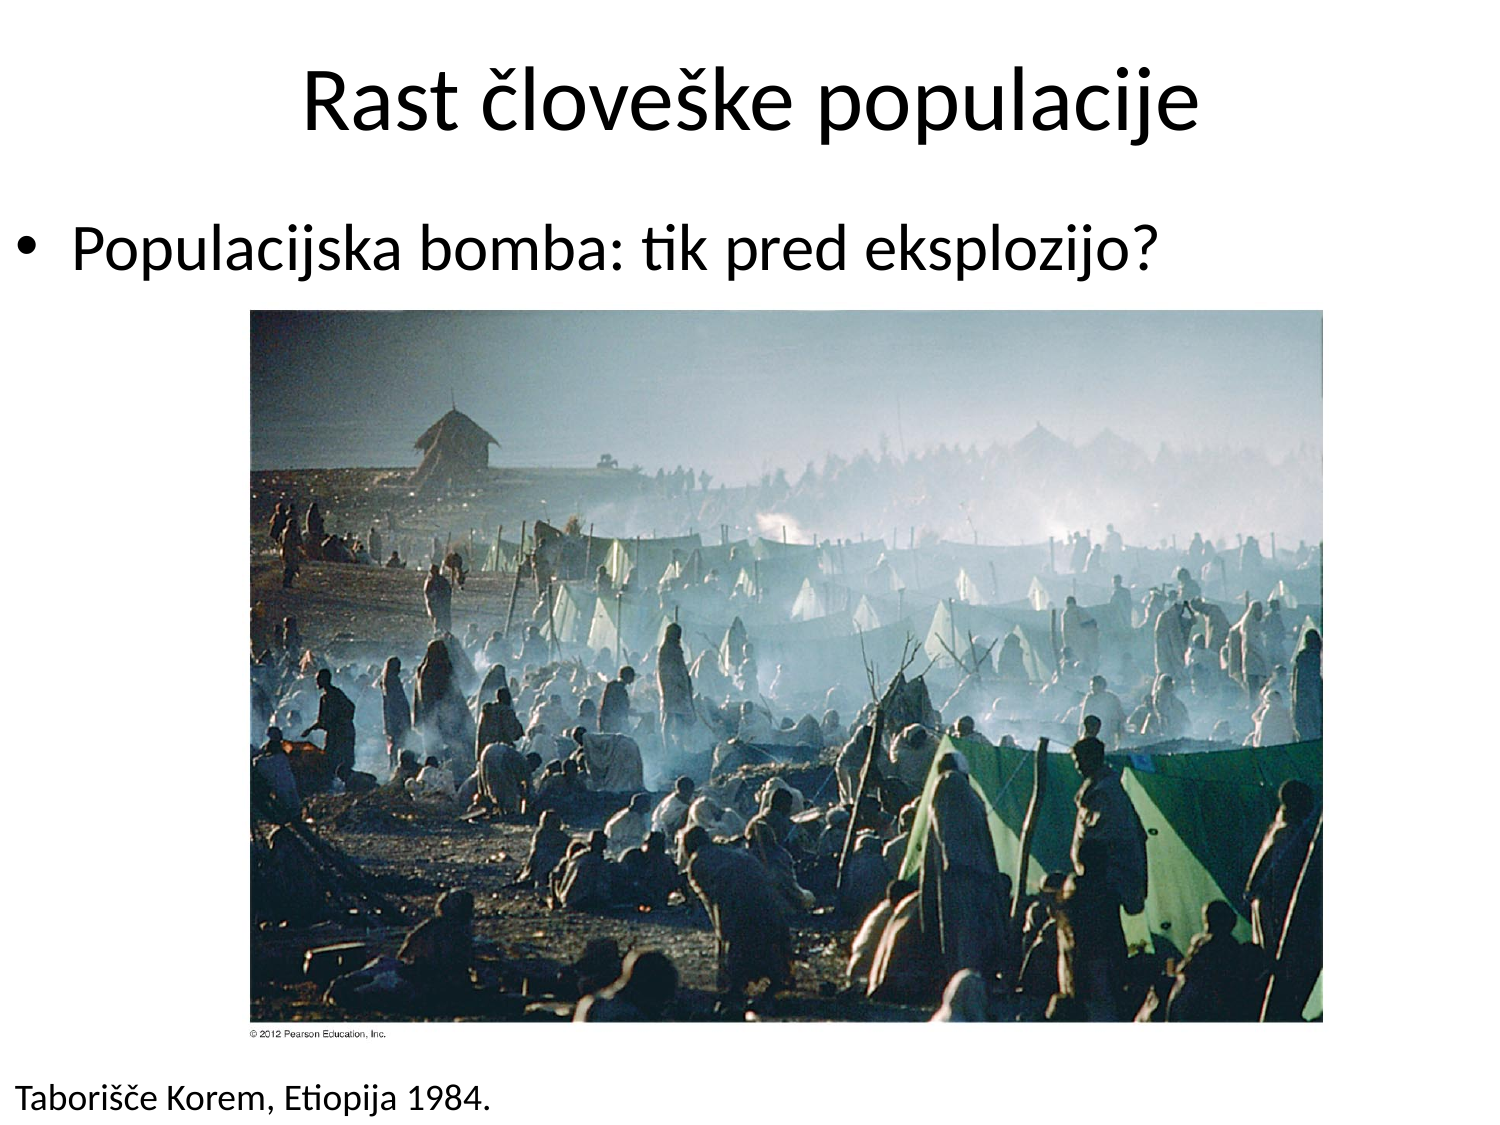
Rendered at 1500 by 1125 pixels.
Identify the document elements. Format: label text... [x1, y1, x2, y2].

table_header [75, 320, 242, 1025]
list Populacijska bomba: tik pred eksplozijo? [0, 196, 1500, 320]
text_box Taborišče Korem, Etiopija 1984. [0, 1064, 1329, 1125]
picture [242, 302, 1330, 1049]
title Rast človeške populacije [76, 0, 1427, 188]
table_header [1330, 320, 1462, 1024]
